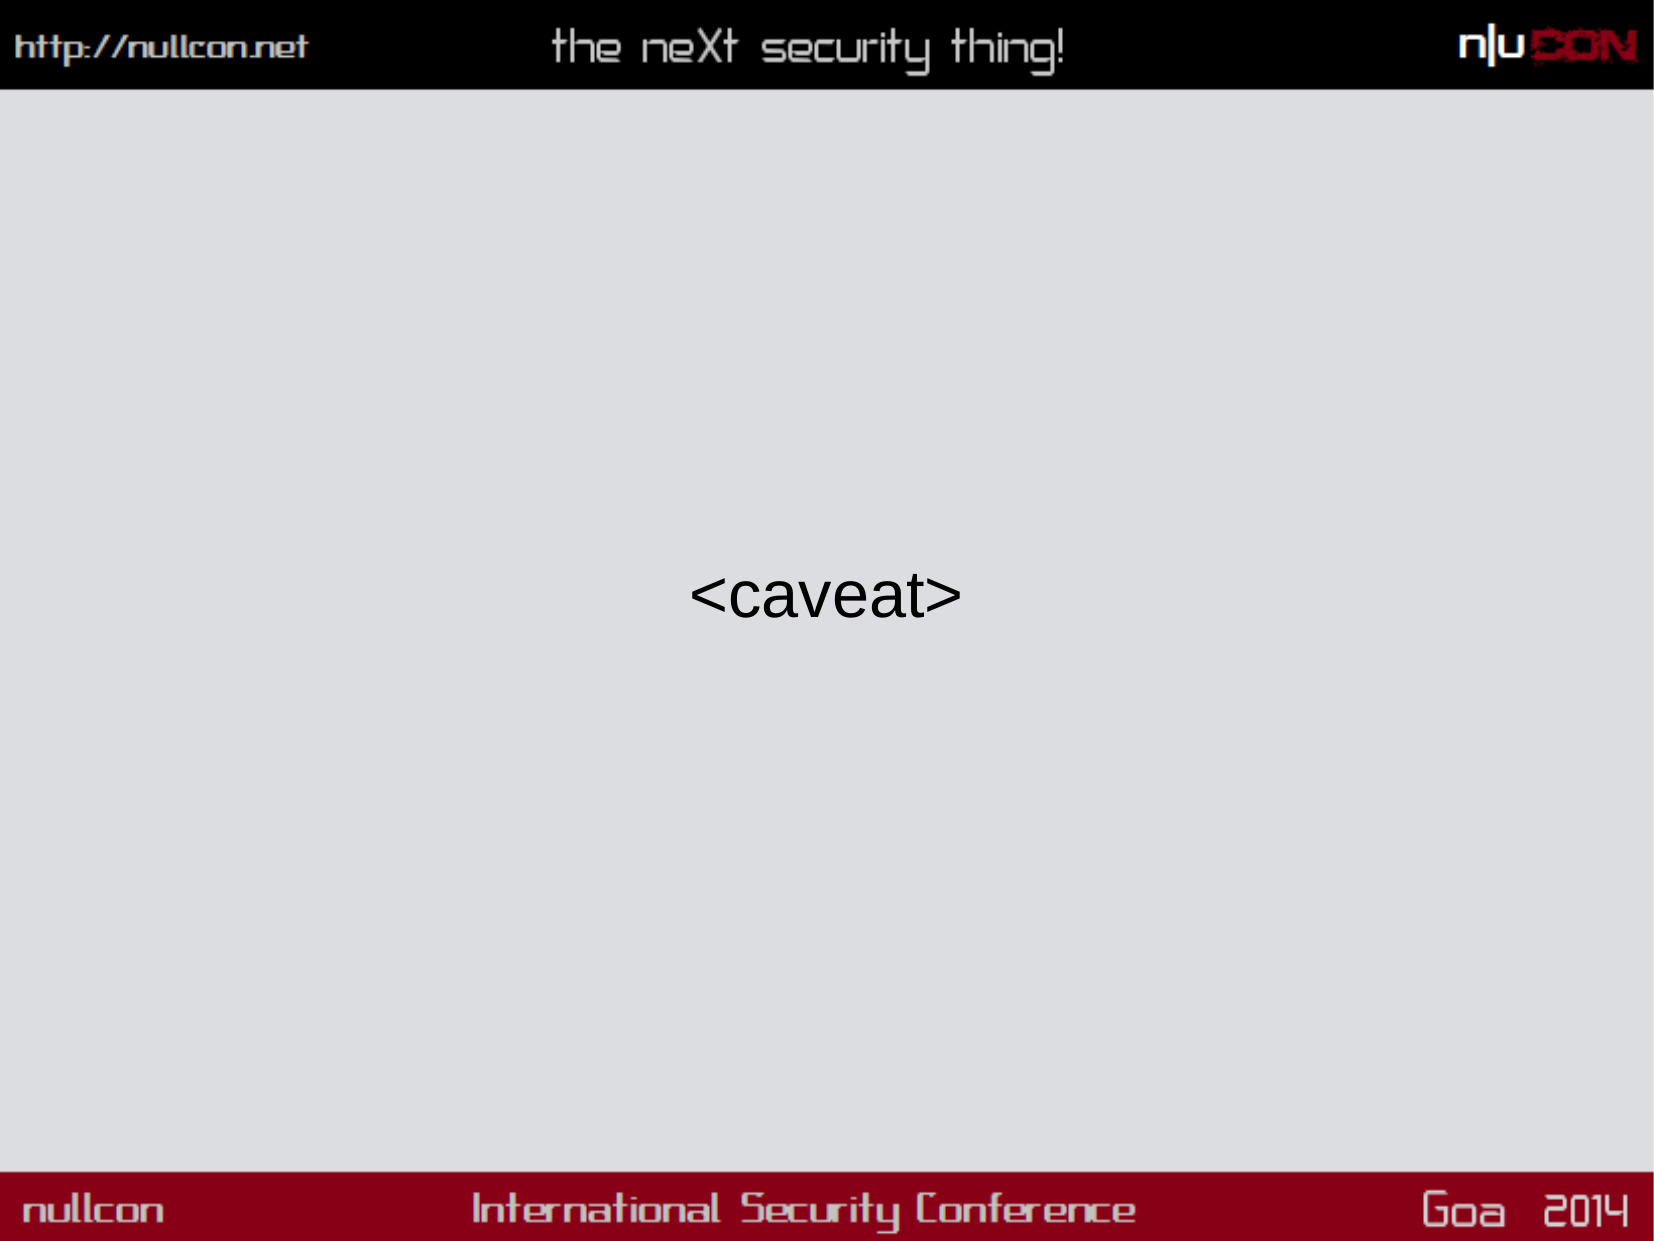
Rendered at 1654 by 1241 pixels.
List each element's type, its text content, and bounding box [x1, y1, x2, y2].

picture [0, 0, 1654, 1241]
subtitle <caveat> [82, 114, 1571, 1075]
